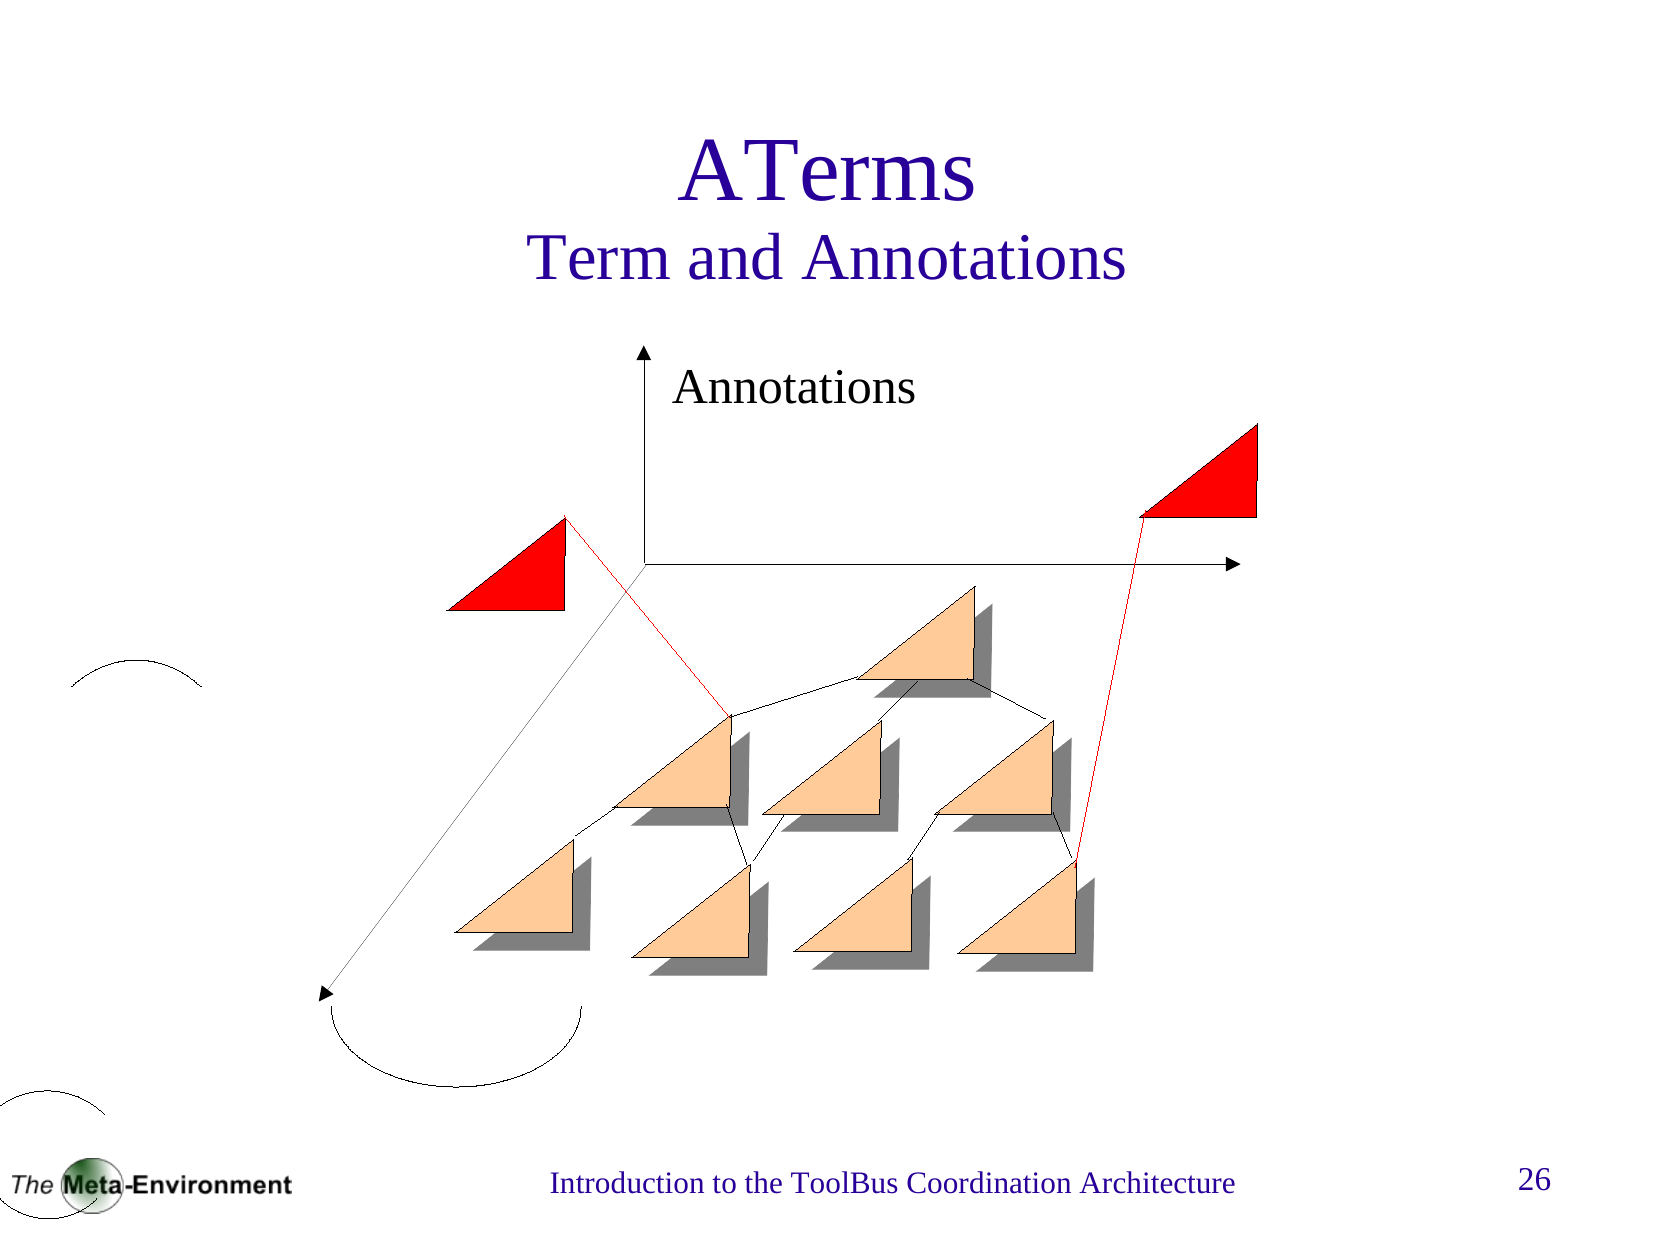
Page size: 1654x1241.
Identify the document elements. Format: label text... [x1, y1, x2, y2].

text_box Annotations [671, 359, 917, 420]
text_box [762, 720, 882, 815]
text_box [454, 839, 574, 933]
text_box [612, 714, 732, 808]
title ATerms Term and Annotations [121, 102, 1534, 311]
picture [12, 1158, 292, 1214]
text_box [631, 864, 751, 958]
text_box [1139, 423, 1258, 518]
text_box [957, 859, 1077, 954]
text_box [793, 857, 913, 952]
text_box [446, 517, 566, 611]
text_box [856, 586, 976, 680]
text_box [934, 720, 1054, 815]
